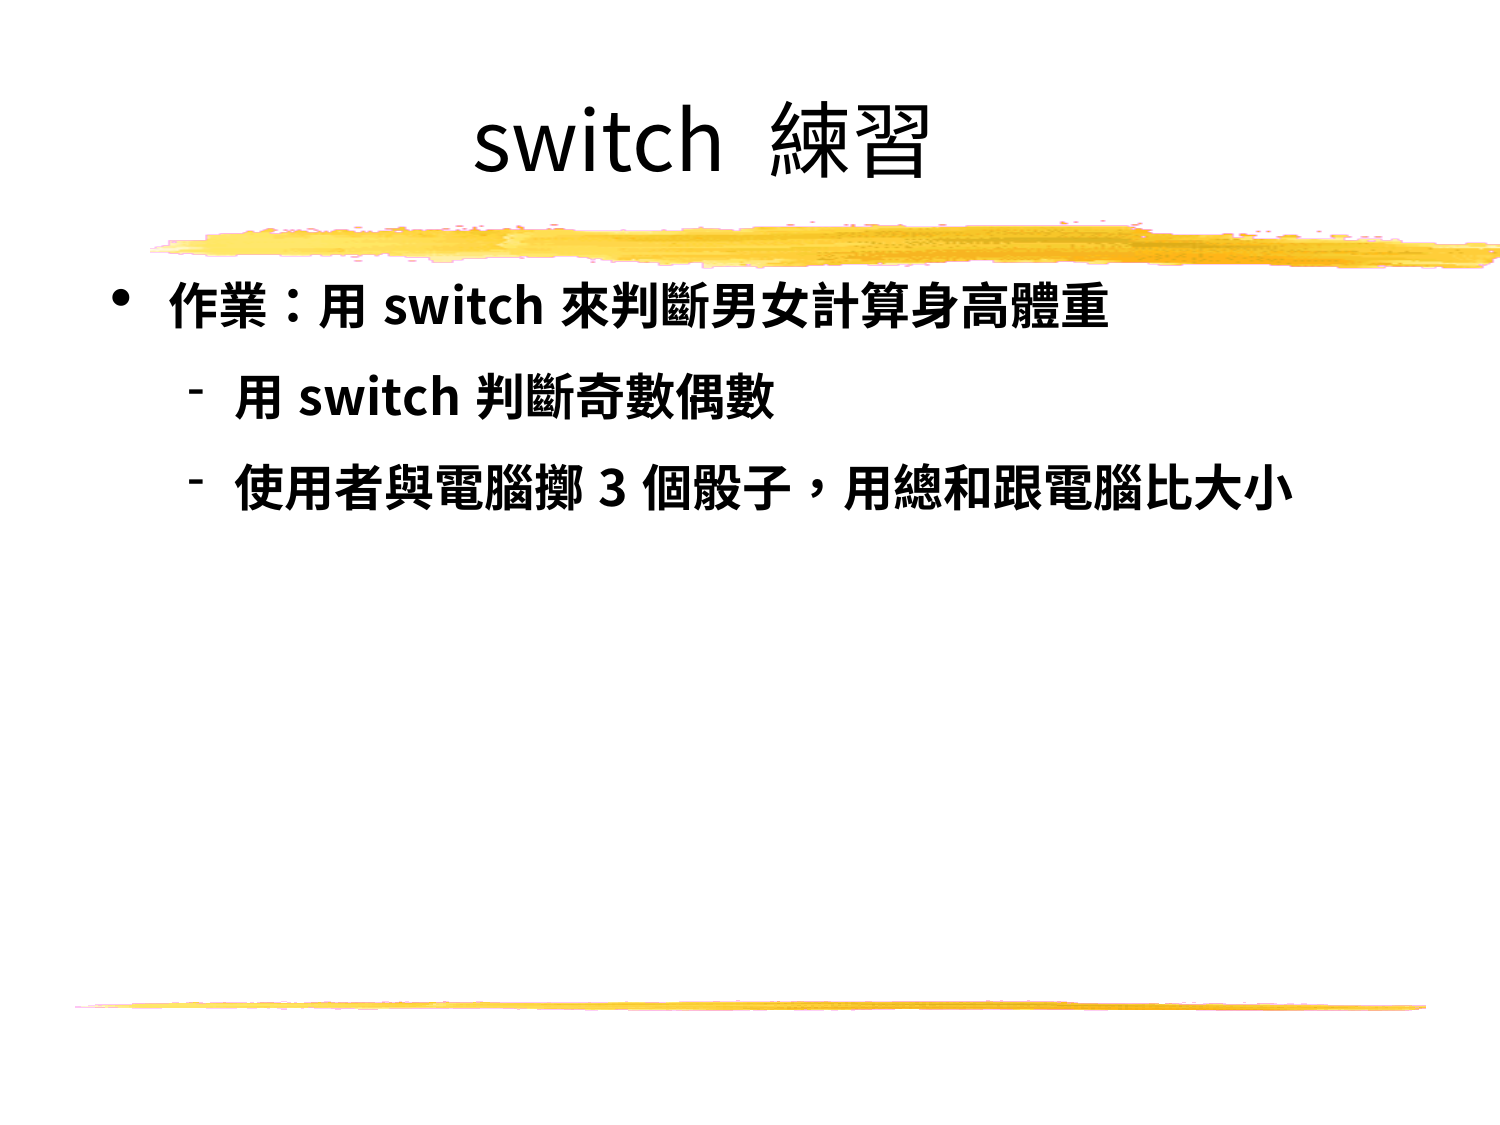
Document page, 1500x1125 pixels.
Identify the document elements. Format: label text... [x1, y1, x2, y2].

picture [75, 999, 1426, 1013]
picture [150, 215, 1500, 279]
title switch 練習 [66, 35, 1342, 226]
list 作業：用switch來判斷男女計算身高體重 用switch判斷奇數偶數 使用者與電腦擲3個骰子，用總和跟電腦比大小 [112, 261, 1388, 937]
